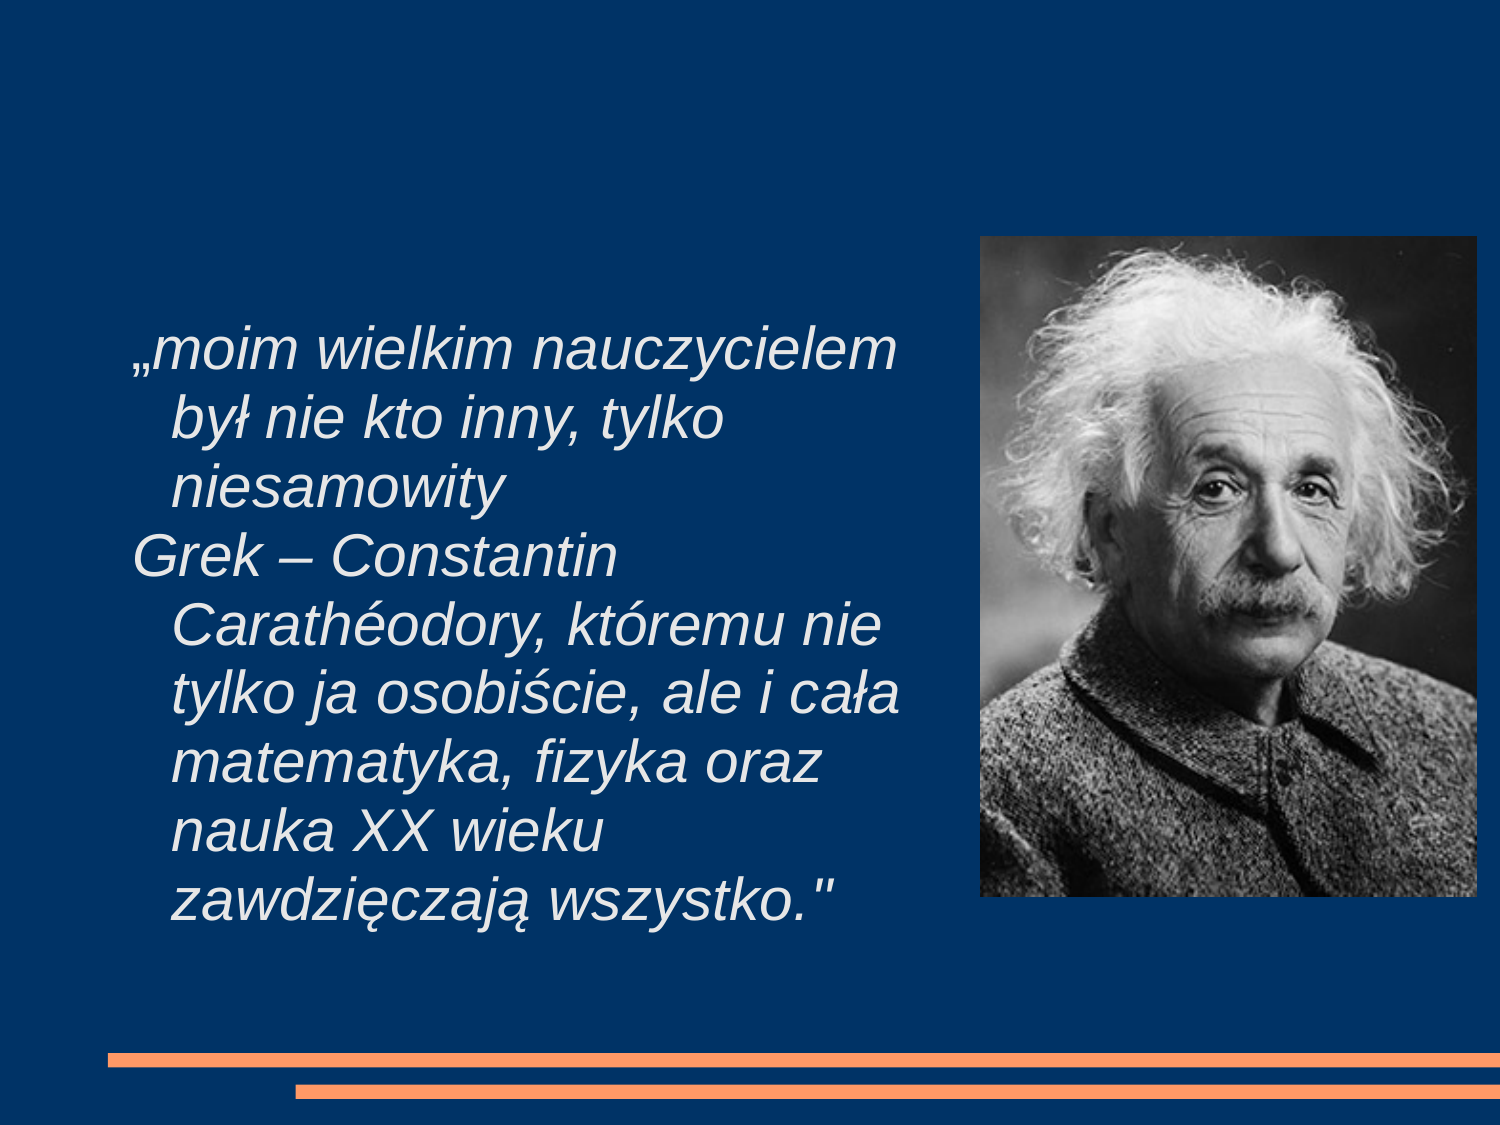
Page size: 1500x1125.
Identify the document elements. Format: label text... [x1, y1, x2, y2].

picture [980, 236, 1477, 897]
list „moim wielkim nauczycielem był nie kto inny, tylko niesamowity Grek – Constantin Carathéodory, któremu nie tylko ja osobiście, ale i cała matematyka, fizyka oraz nauka XX wieku zawdzięczają wszystko.'' [59, 236, 963, 1056]
